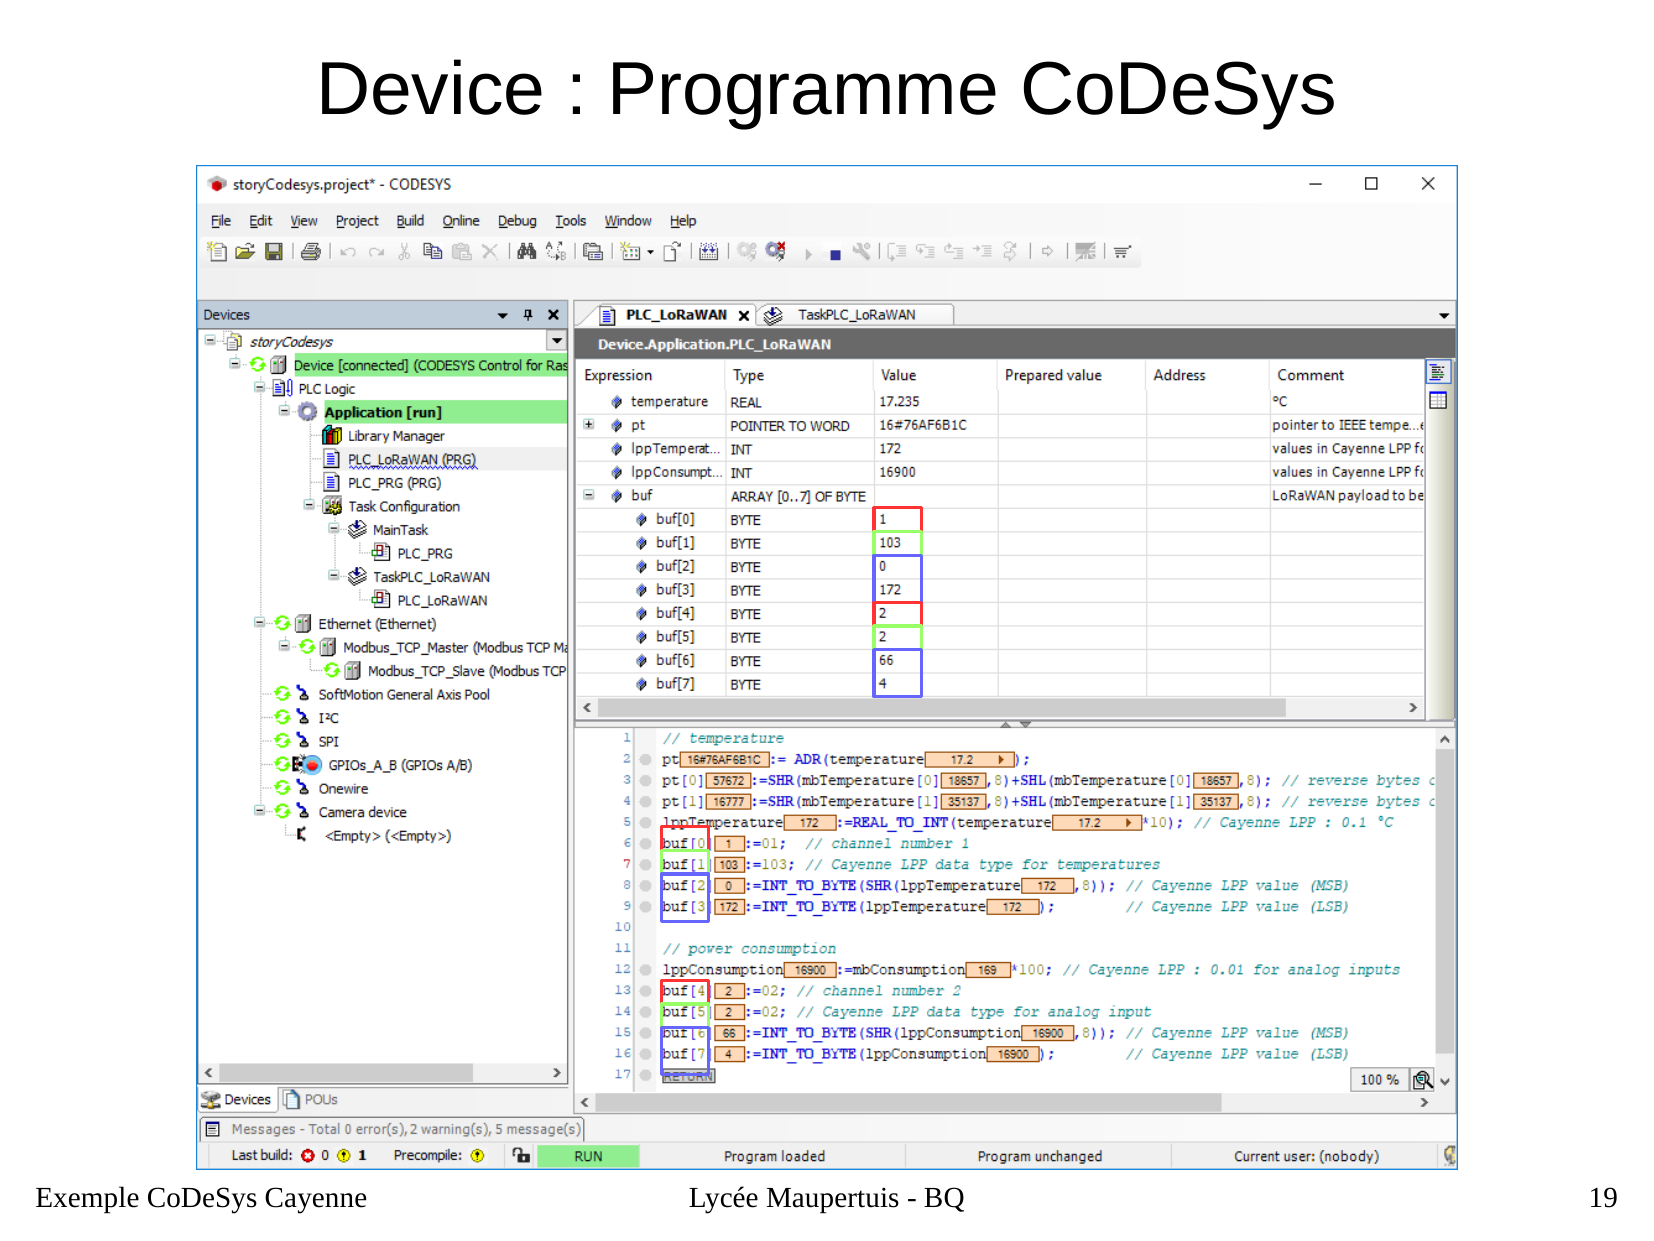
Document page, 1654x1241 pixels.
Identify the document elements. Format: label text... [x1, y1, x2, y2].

picture [196, 165, 1458, 1170]
title Device : Programme CoDeSys [35, 35, 1619, 142]
